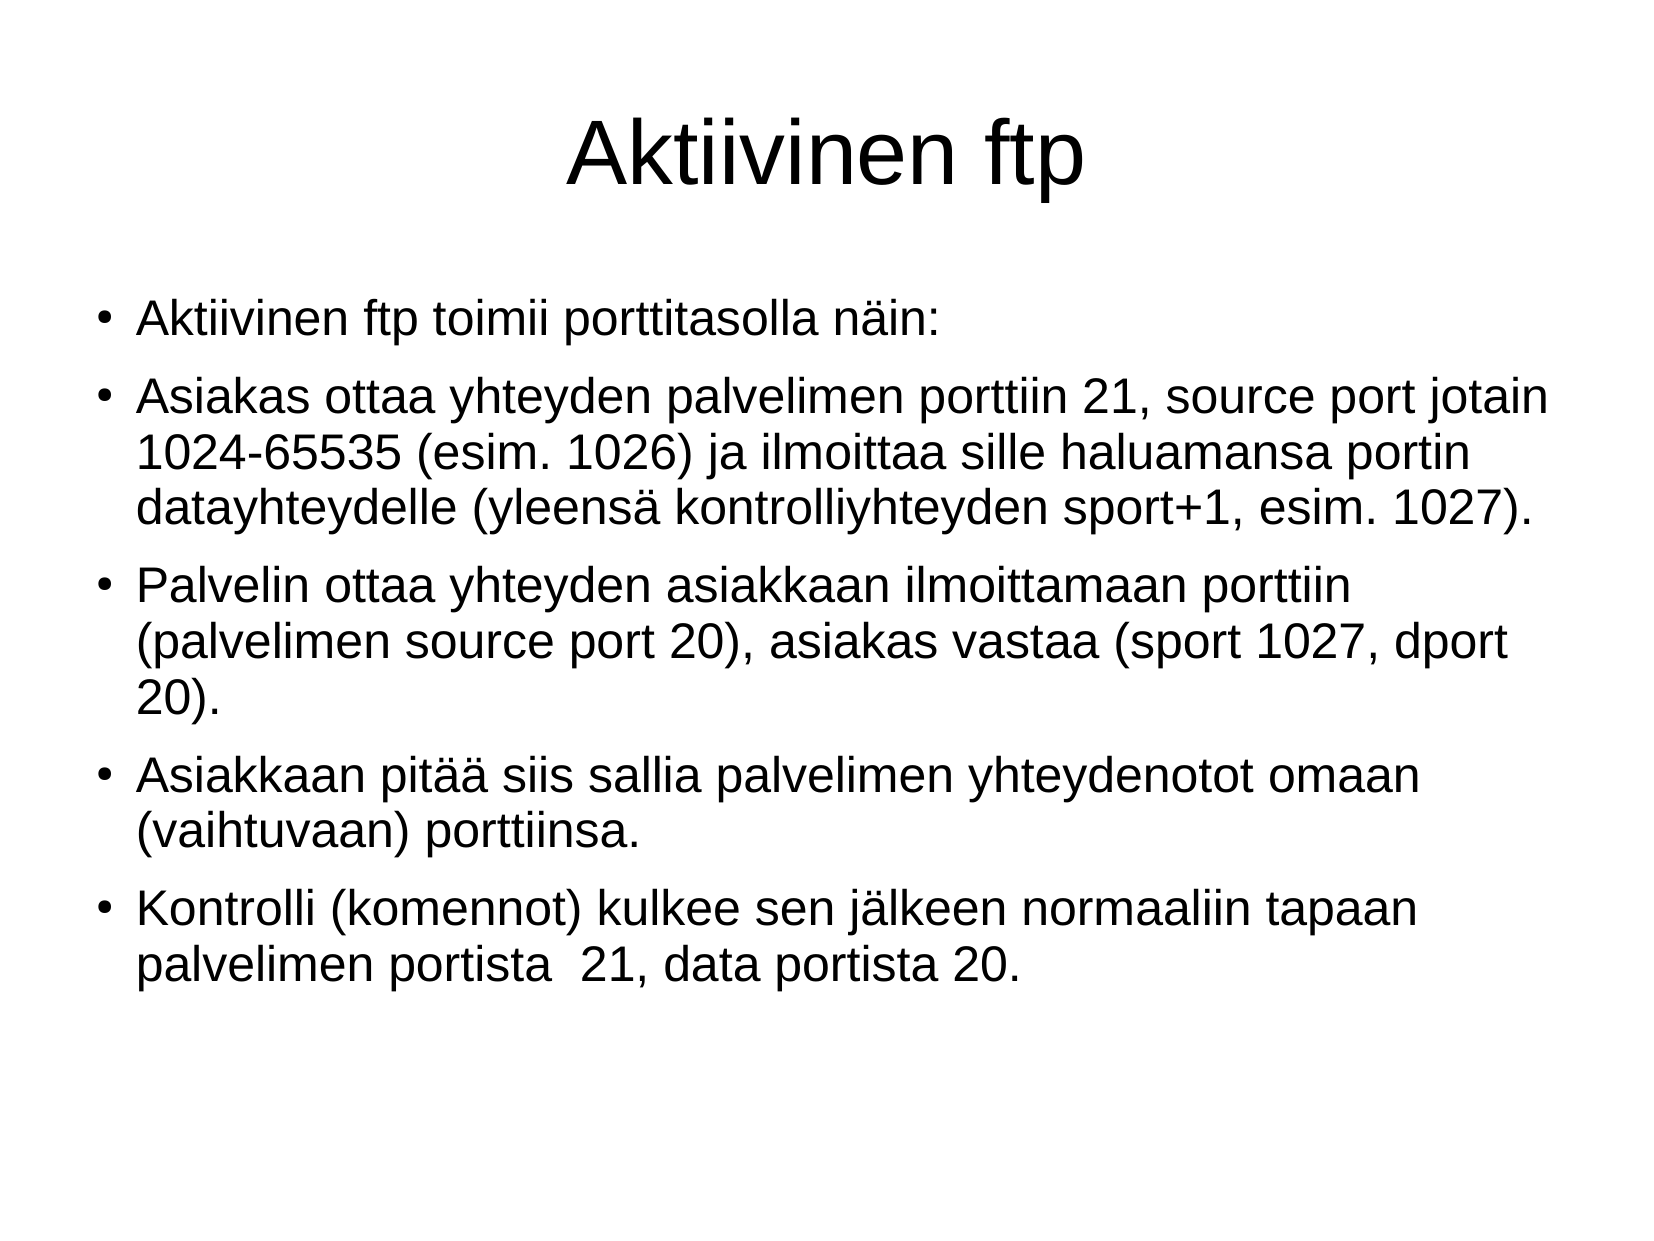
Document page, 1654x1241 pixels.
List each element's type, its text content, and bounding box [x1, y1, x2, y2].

list Aktiivinen ftp toimii porttitasolla näin: Asiakas ottaa yhteyden palvelimen porttiin 21, source port jotain 1024-65535 (esim. 1026) ja ilmoittaa sille haluamansa portin datayhteydelle (yleensä kontrolliyhteyden sport+1, esim. 1027). Palvelin ottaa yhteyden asiakkaan ilmoittamaan porttiin (palvelimen source port 20), asiakas vastaa (sport 1027, dport 20). Asiakkaan pitää siis sallia palvelimen yhteydenotot omaan (vaihtuvaan) porttiinsa. Kontrolli (komennot) kulkee sen jälkeen normaaliin tapaan palvelimen portista 21, data portista 20. [82, 290, 1571, 1010]
title Aktiivinen ftp [82, 49, 1571, 257]
